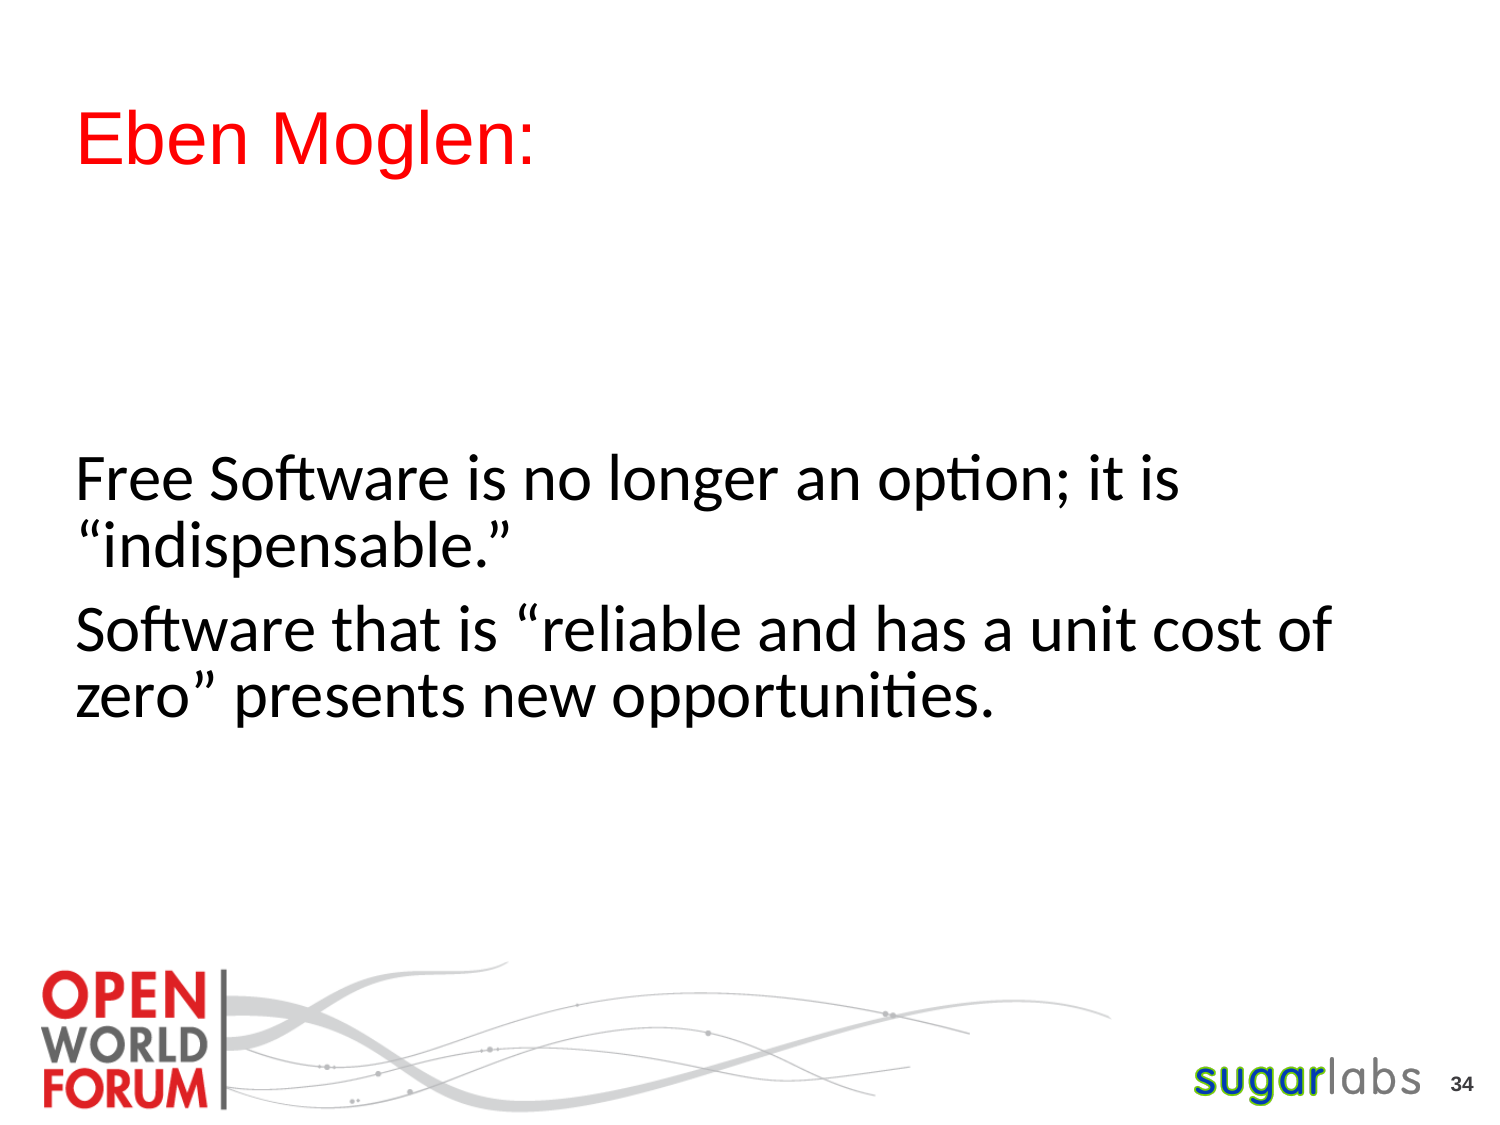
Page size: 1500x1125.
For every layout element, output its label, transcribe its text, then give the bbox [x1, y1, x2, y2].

picture [1194, 1057, 1420, 1106]
subtitle Free Software is no longer an option; it is “indispensable.” Software that is “reliable and has a unit cost of zero” presents new opportunities. [75, 263, 1425, 1006]
picture [41, 957, 1112, 1119]
title Eben Moglen: [75, 52, 1425, 226]
